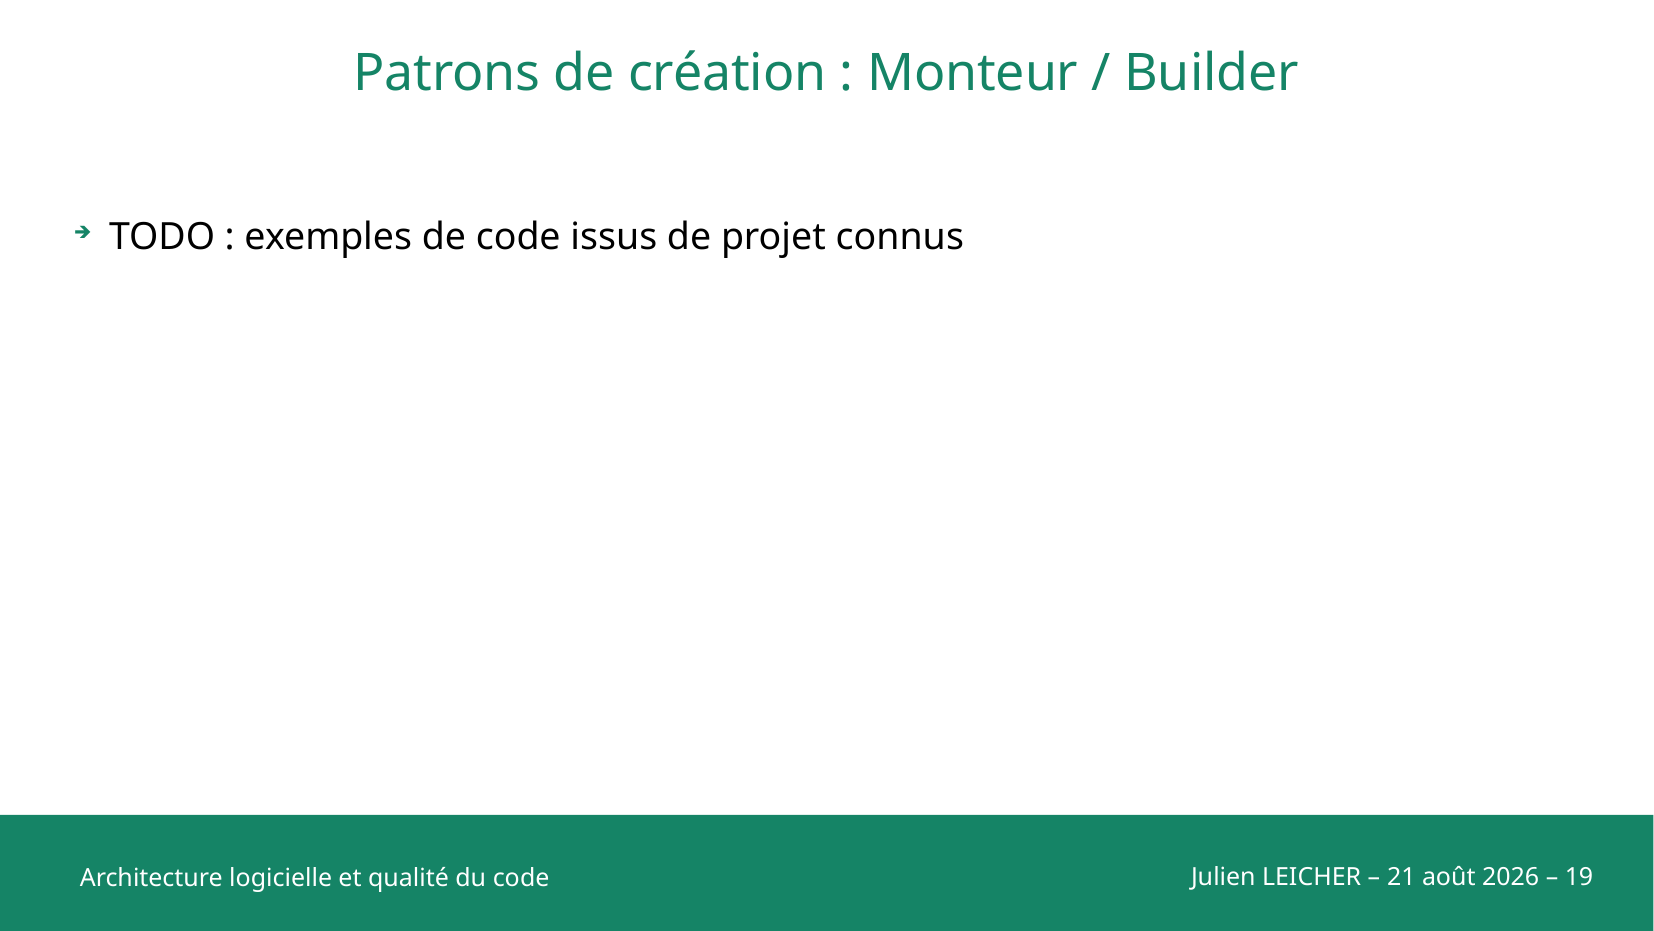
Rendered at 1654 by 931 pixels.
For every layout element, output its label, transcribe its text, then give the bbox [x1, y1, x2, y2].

text_box Architecture logicielle et qualité du code [64, 852, 798, 898]
text_box Patrons de création : Monteur / Builder [0, 27, 1654, 113]
text_box Julien LEICHER – 1 mars 2022 – 27 [0, 814, 1654, 931]
text_box TODO : exemples de code issus de projet connus [59, 194, 1595, 678]
